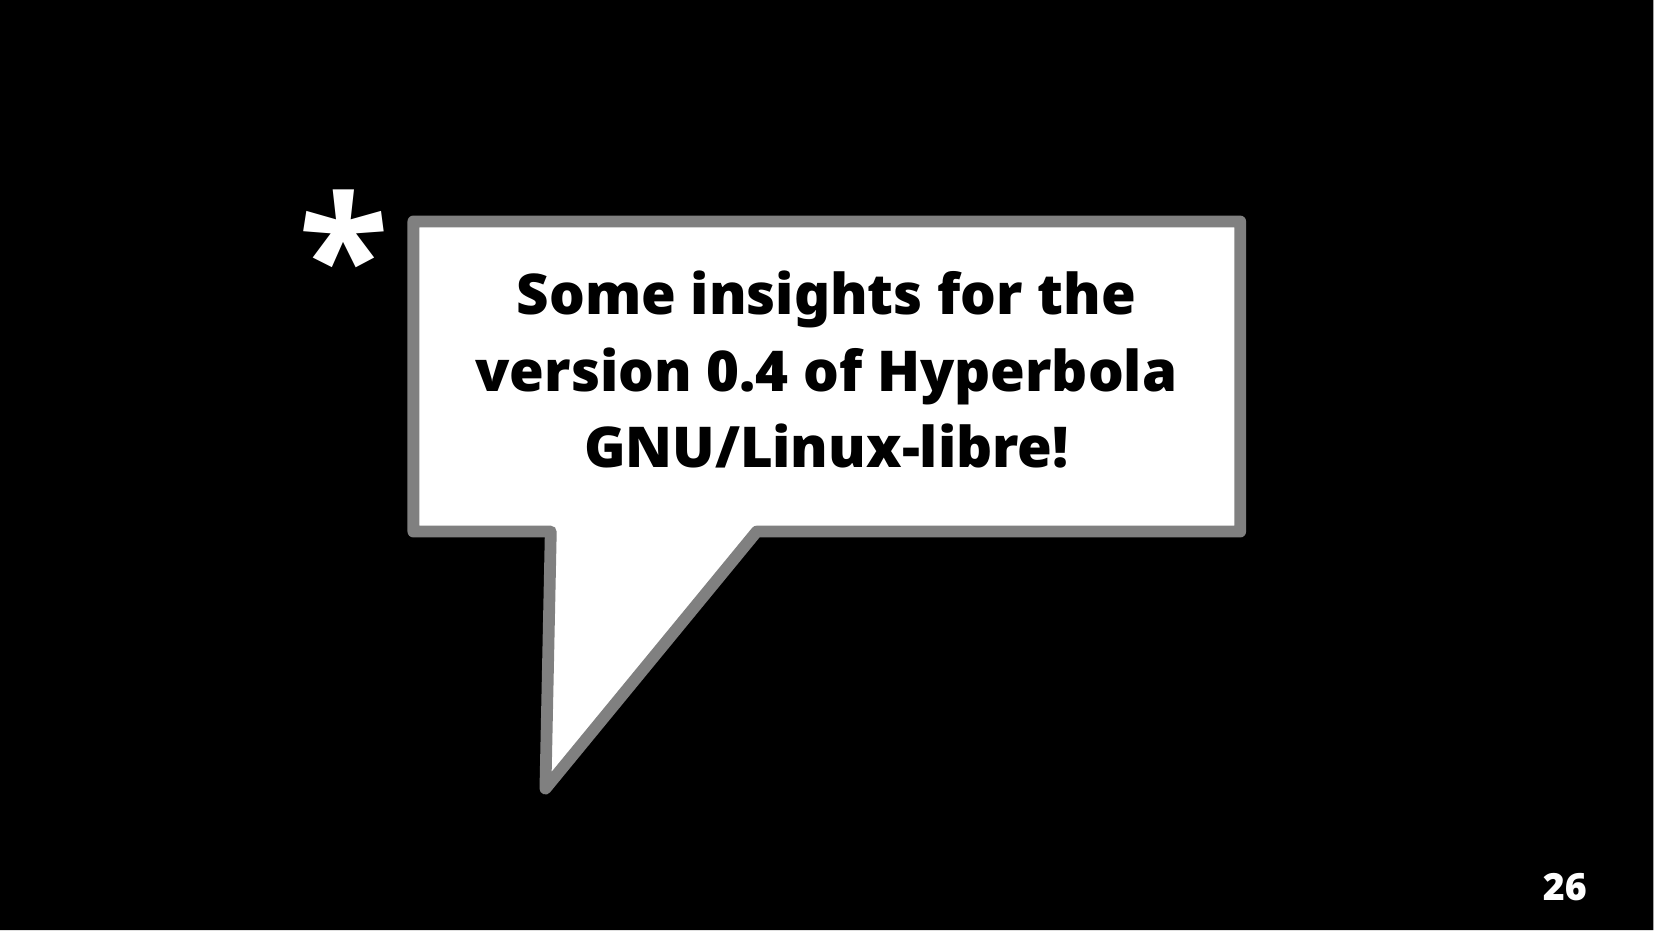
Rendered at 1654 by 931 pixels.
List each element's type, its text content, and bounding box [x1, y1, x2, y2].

title Some insights for the version 0.4 of Hyperbola GNU/Linux-libre! [442, 236, 1211, 502]
